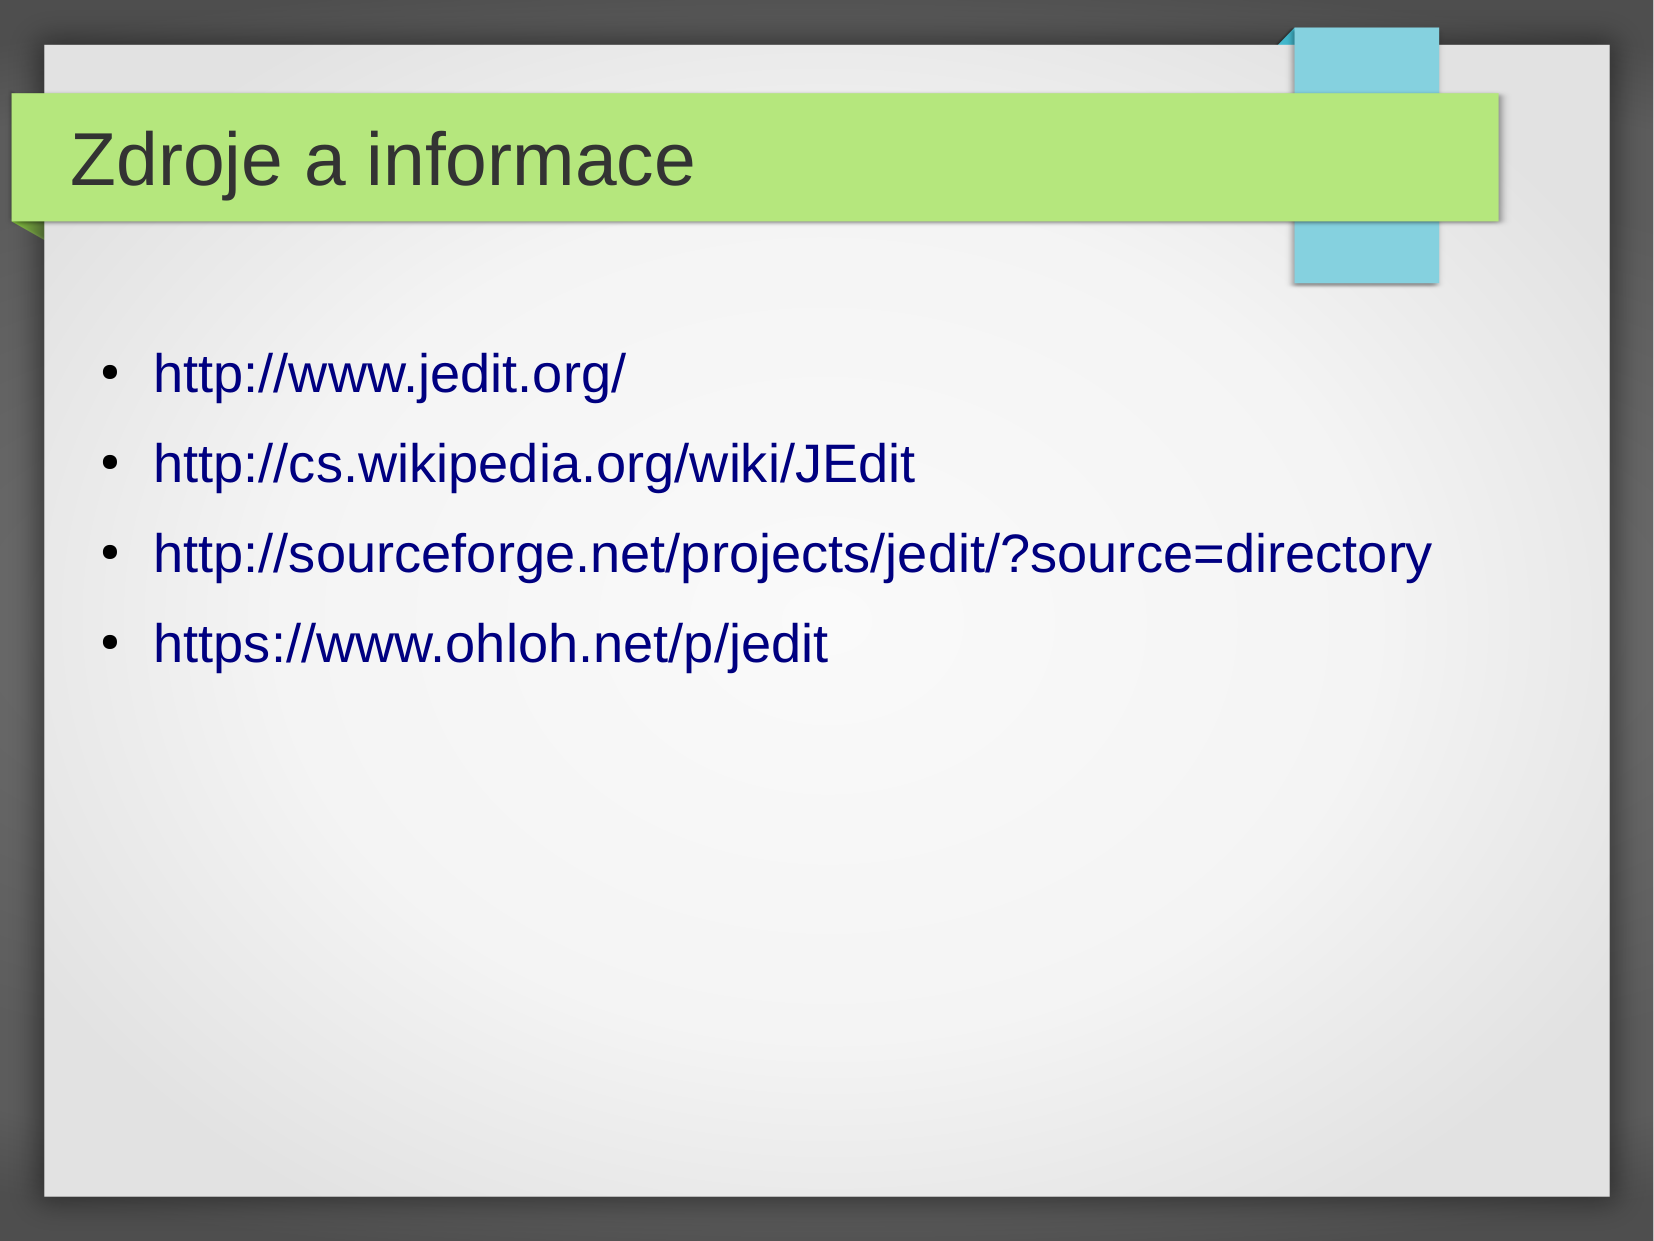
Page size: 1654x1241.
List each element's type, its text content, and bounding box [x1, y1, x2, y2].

list http://www.jedit.org/ http://cs.wikipedia.org/wiki/JEdit http://sourceforge.net/projects/jedit/?source=directory https://www.ohloh.net/p/jedit [82, 343, 1538, 1063]
picture [0, 0, 1654, 1241]
title Zdroje a informace [70, 106, 1229, 213]
